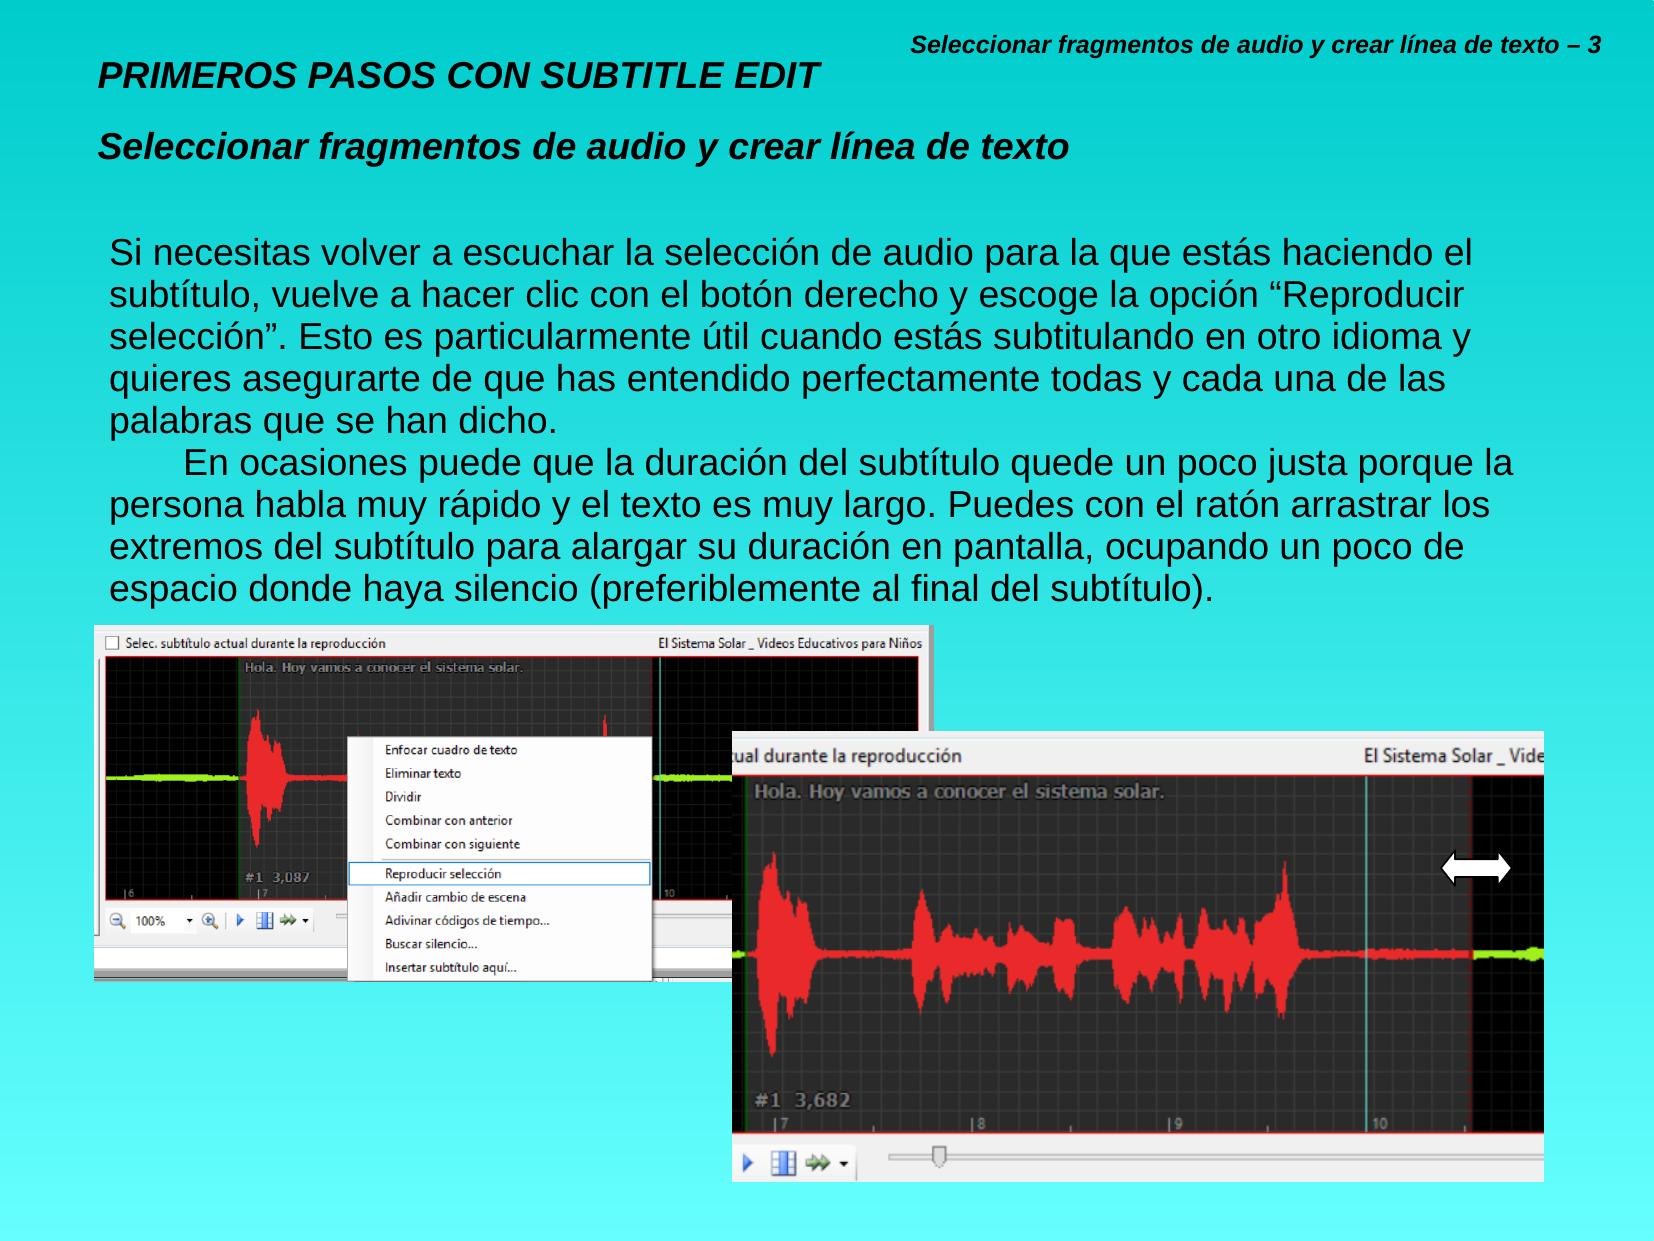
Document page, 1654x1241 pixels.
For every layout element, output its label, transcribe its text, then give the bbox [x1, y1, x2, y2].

picture [94, 625, 1544, 1182]
text_box [1440, 850, 1512, 886]
text_box Seleccionar fragmentos de audio y crear línea de texto [82, 118, 1146, 178]
text_box Si necesitas volver a escuchar la selección de audio para la que estás haciendo el subtítulo, vuelve a hacer clic con el botón derecho y escoge la opción “Reproducir selección”. Esto es particularmente útil cuando estás subtitulando en otro idioma y quieres asegurarte de que has entendido perfectamente todas y cada una de las palabras que se han dicho. En ocasiones puede que la duración del subtítulo quede un poco justa porque la persona habla muy rápido y el texto es muy largo. Puedes con el ratón arrastrar los extremos del subtítulo para alargar su duración en pantalla, ocupando un poco de espacio donde haya silencio (preferiblemente al final del subtítulo). [94, 224, 1571, 655]
text_box PRIMEROS PASOS CON SUBTITLE EDIT [82, 47, 922, 118]
text_box Seleccionar fragmentos de audio y crear línea de texto – 3 [874, 23, 1619, 94]
